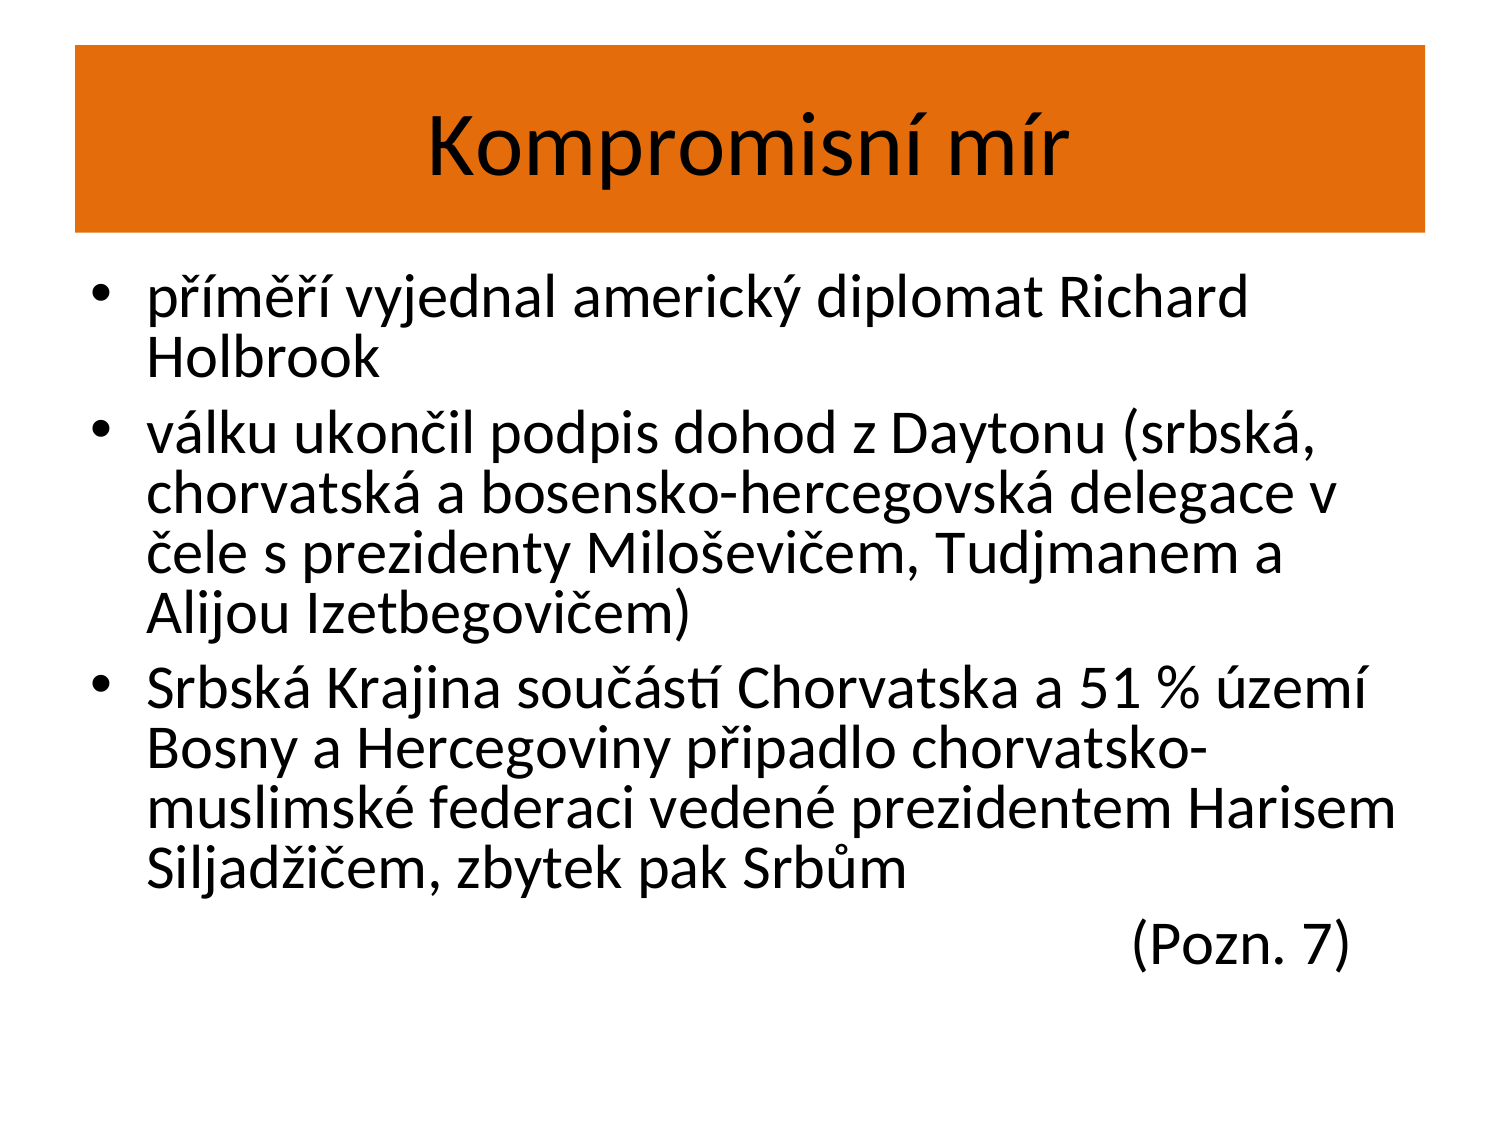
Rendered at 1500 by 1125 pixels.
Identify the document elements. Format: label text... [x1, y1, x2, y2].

list příměří vyjednal americký diplomat Richard Holbrook válku ukončil podpis dohod z Daytonu (srbská, chorvatská a bosensko-hercegovská delegace v čele s prezidenty Miloševičem, Tudjmanem a Alijou Izetbegovičem) Srbská Krajina součástí Chorvatska a 51 % území Bosny a Hercegoviny připadlo chorvatsko-muslimské federaci vedené prezidentem Harisem Siljadžičem, zbytek pak Srbům (Pozn. 7) [75, 262, 1426, 1006]
title Kompromisní mír [75, 45, 1426, 233]
